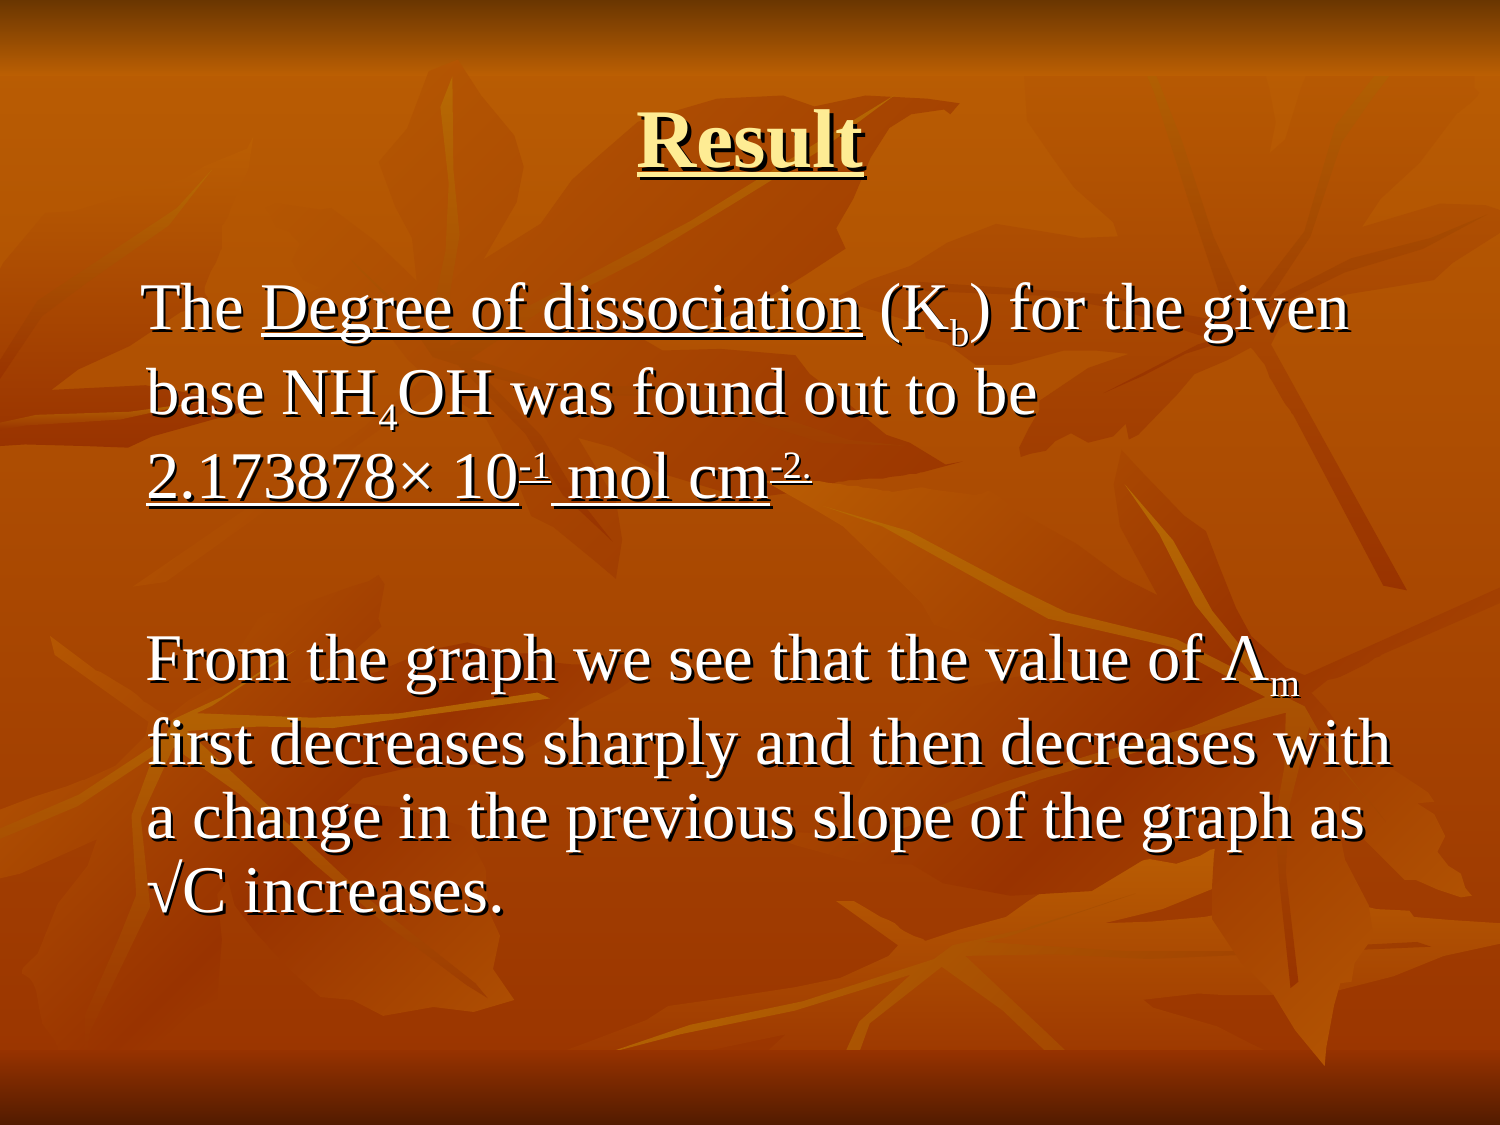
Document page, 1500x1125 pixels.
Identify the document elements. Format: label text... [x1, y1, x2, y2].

title Result [75, 45, 1426, 234]
list The Degree of dissociation (Kb) for the given base NH4OH was found out to be 2.173878× 10-1 mol cm-2. From the graph we see that the value of Λm first decreases sharply and then decreases with a change in the previous slope of the graph as √C increases. [75, 262, 1426, 1006]
